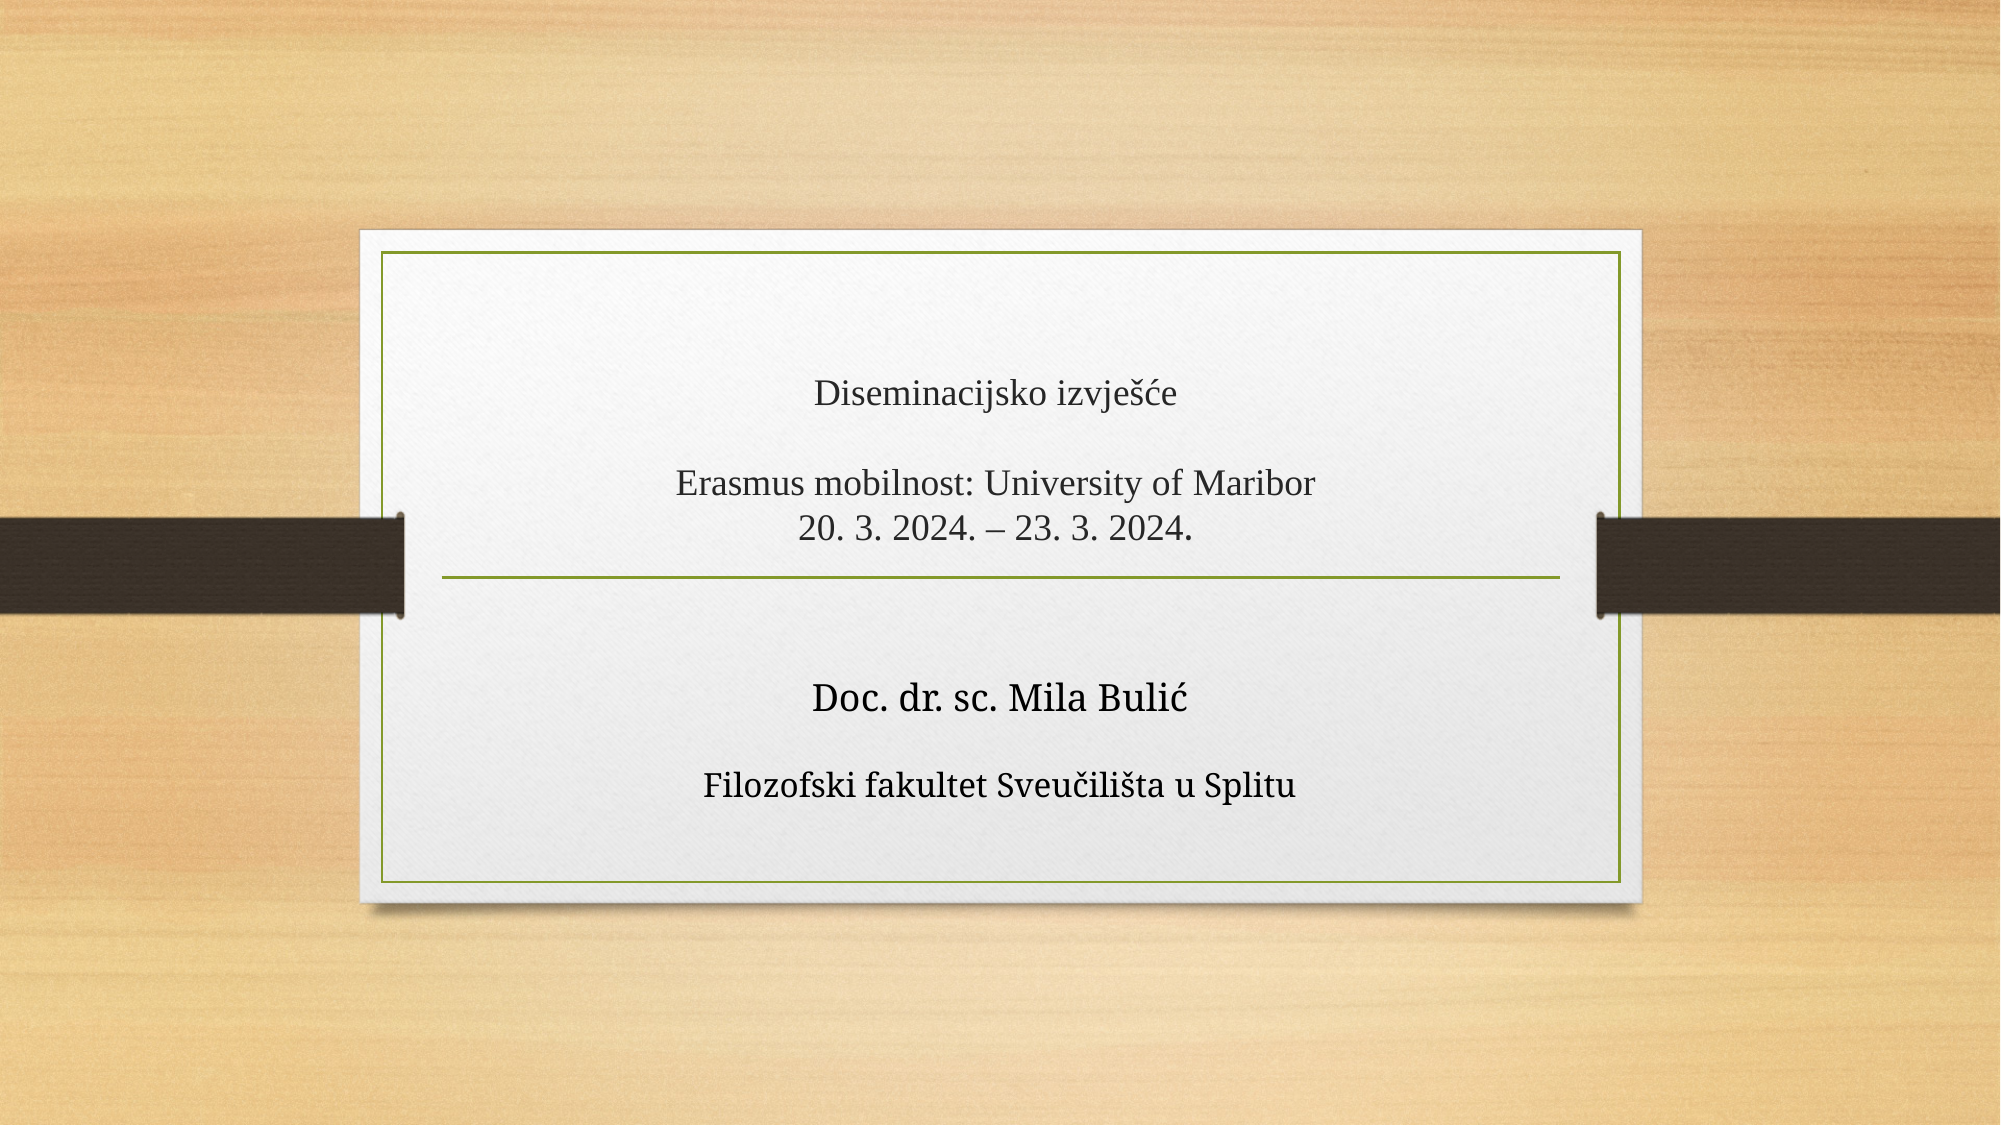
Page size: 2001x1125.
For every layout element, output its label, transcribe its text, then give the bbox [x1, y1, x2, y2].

title Diseminacijsko izvješće Erasmus mobilnost: University of Maribor 20. 3. 2024. – 23. 3. 2024. [441, 306, 1560, 556]
subtitle Doc. dr. sc. Mila Bulić Filozofski fakultet Sveučilišta u Splitu [256, 679, 1745, 844]
